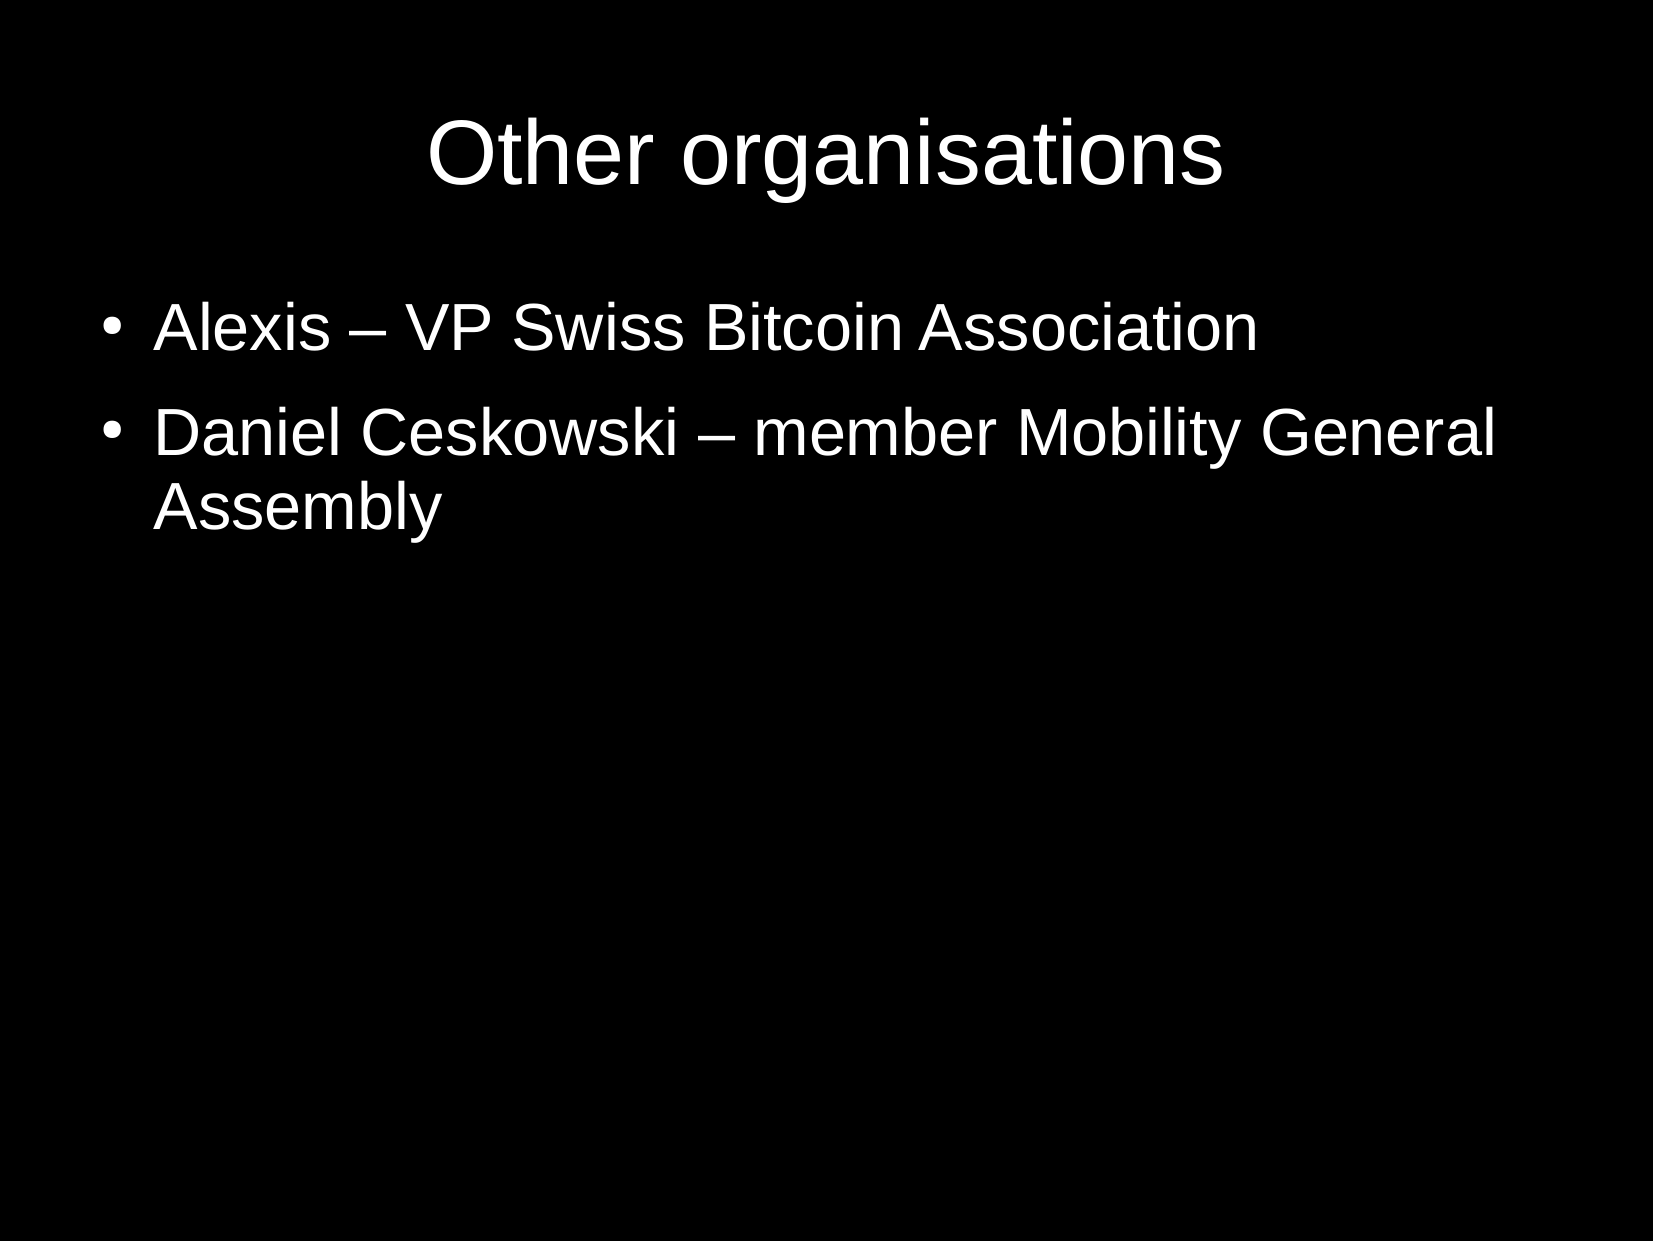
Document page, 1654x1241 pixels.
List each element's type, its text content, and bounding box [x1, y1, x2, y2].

list Alexis – VP Swiss Bitcoin Association Daniel Ceskowski – member Mobility General Assembly [82, 290, 1571, 1010]
title Other organisations [82, 49, 1571, 257]
